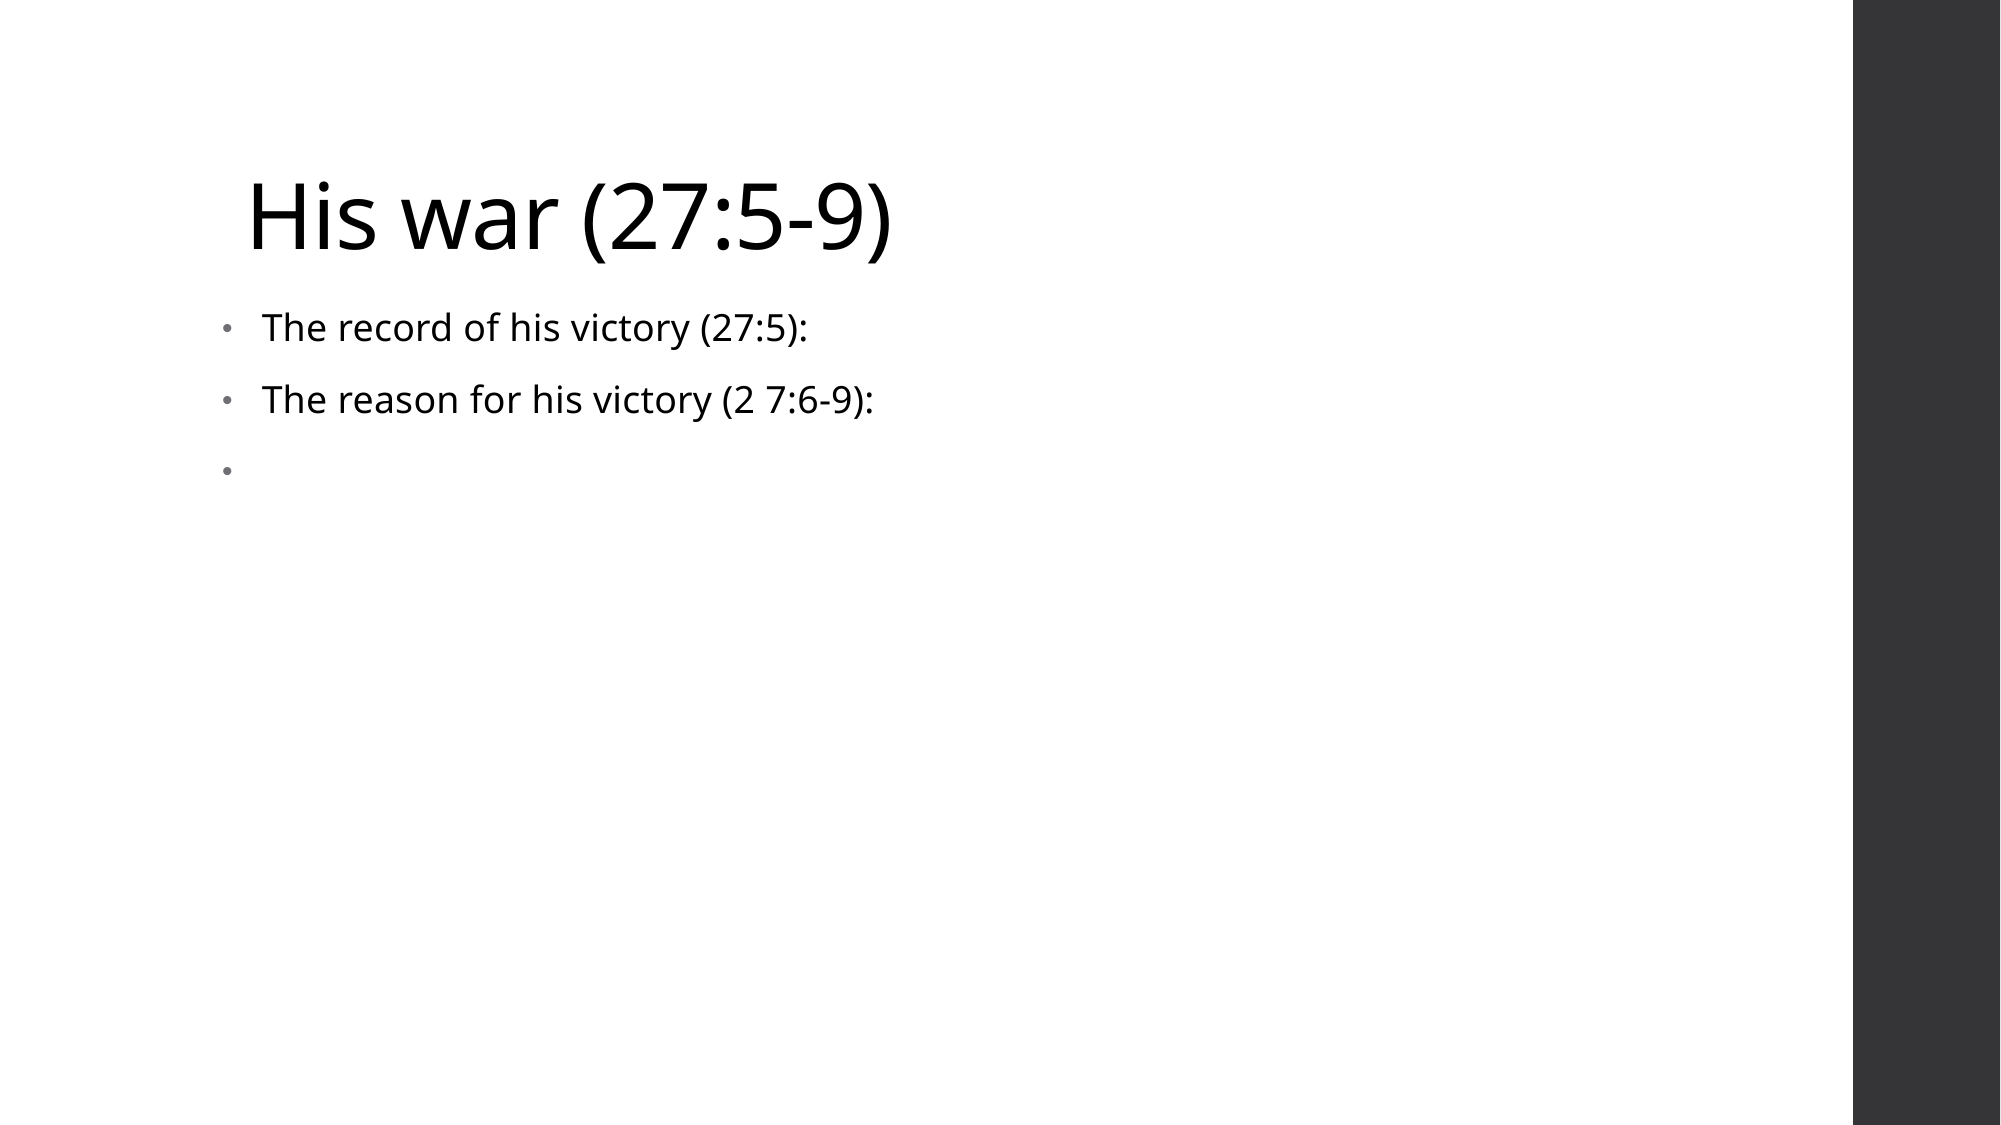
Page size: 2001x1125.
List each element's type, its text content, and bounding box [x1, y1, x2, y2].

title His war (27:5-9) [206, 60, 1797, 278]
list The record of his victory (27:5): The reason for his victory (2 7:6-9): [206, 299, 1617, 1014]
